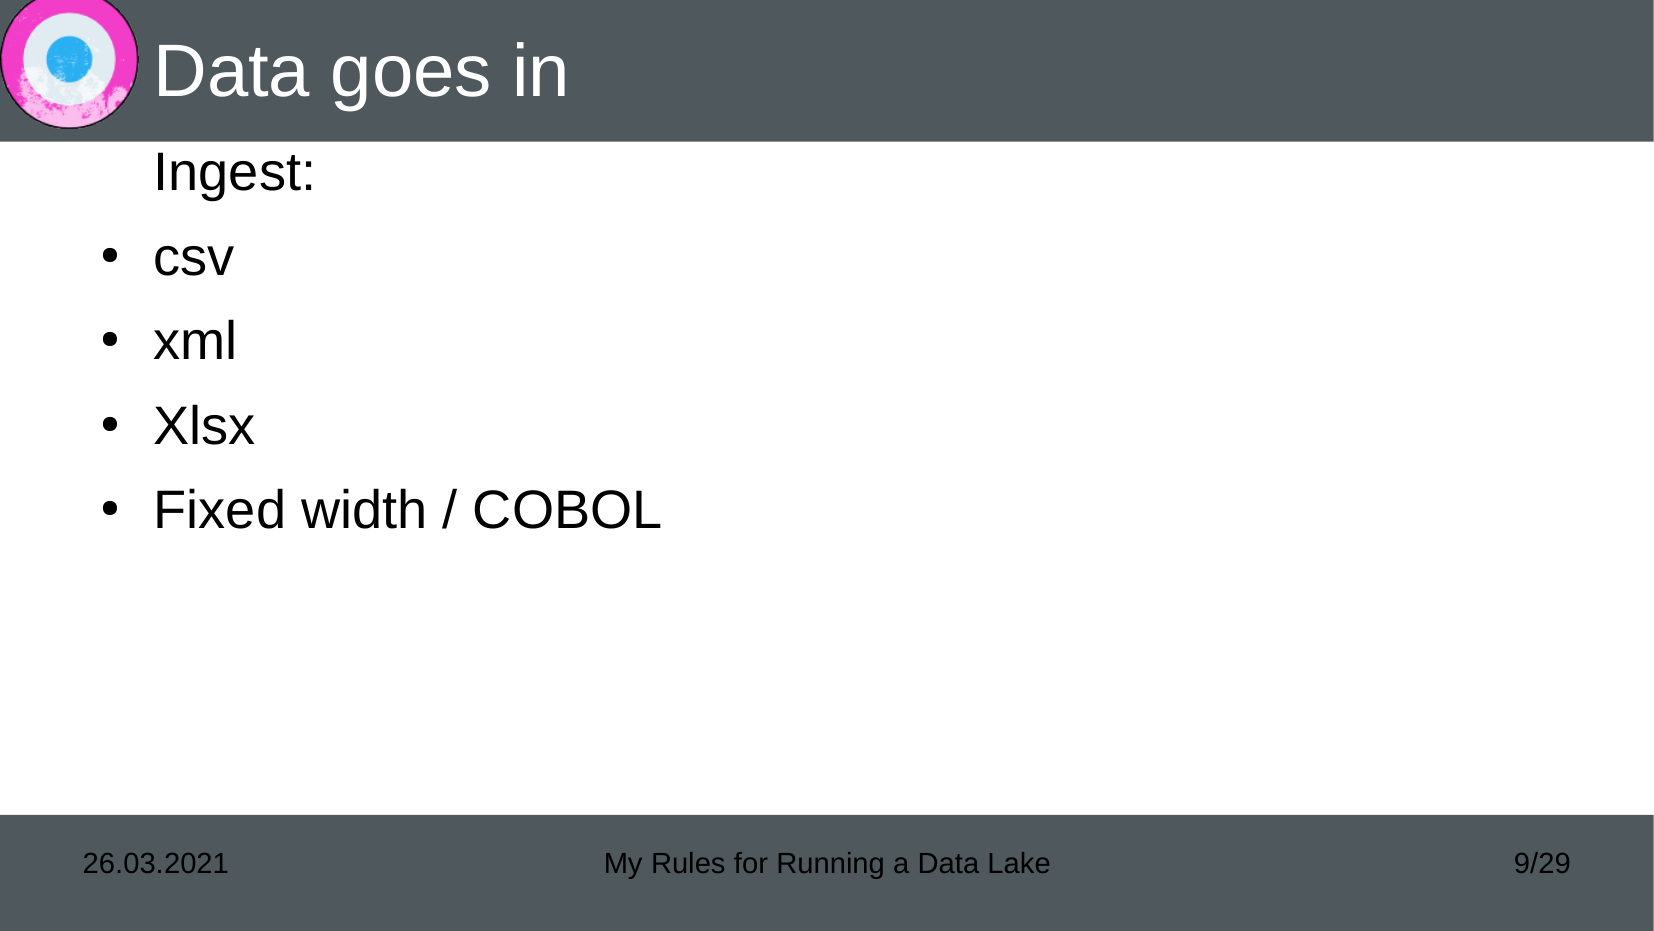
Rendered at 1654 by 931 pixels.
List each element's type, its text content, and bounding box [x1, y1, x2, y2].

title Data goes in [153, 5, 1654, 136]
list Ingest: csv xml Xlsx Fixed width / COBOL [82, 141, 809, 815]
picture [0, 0, 228, 148]
